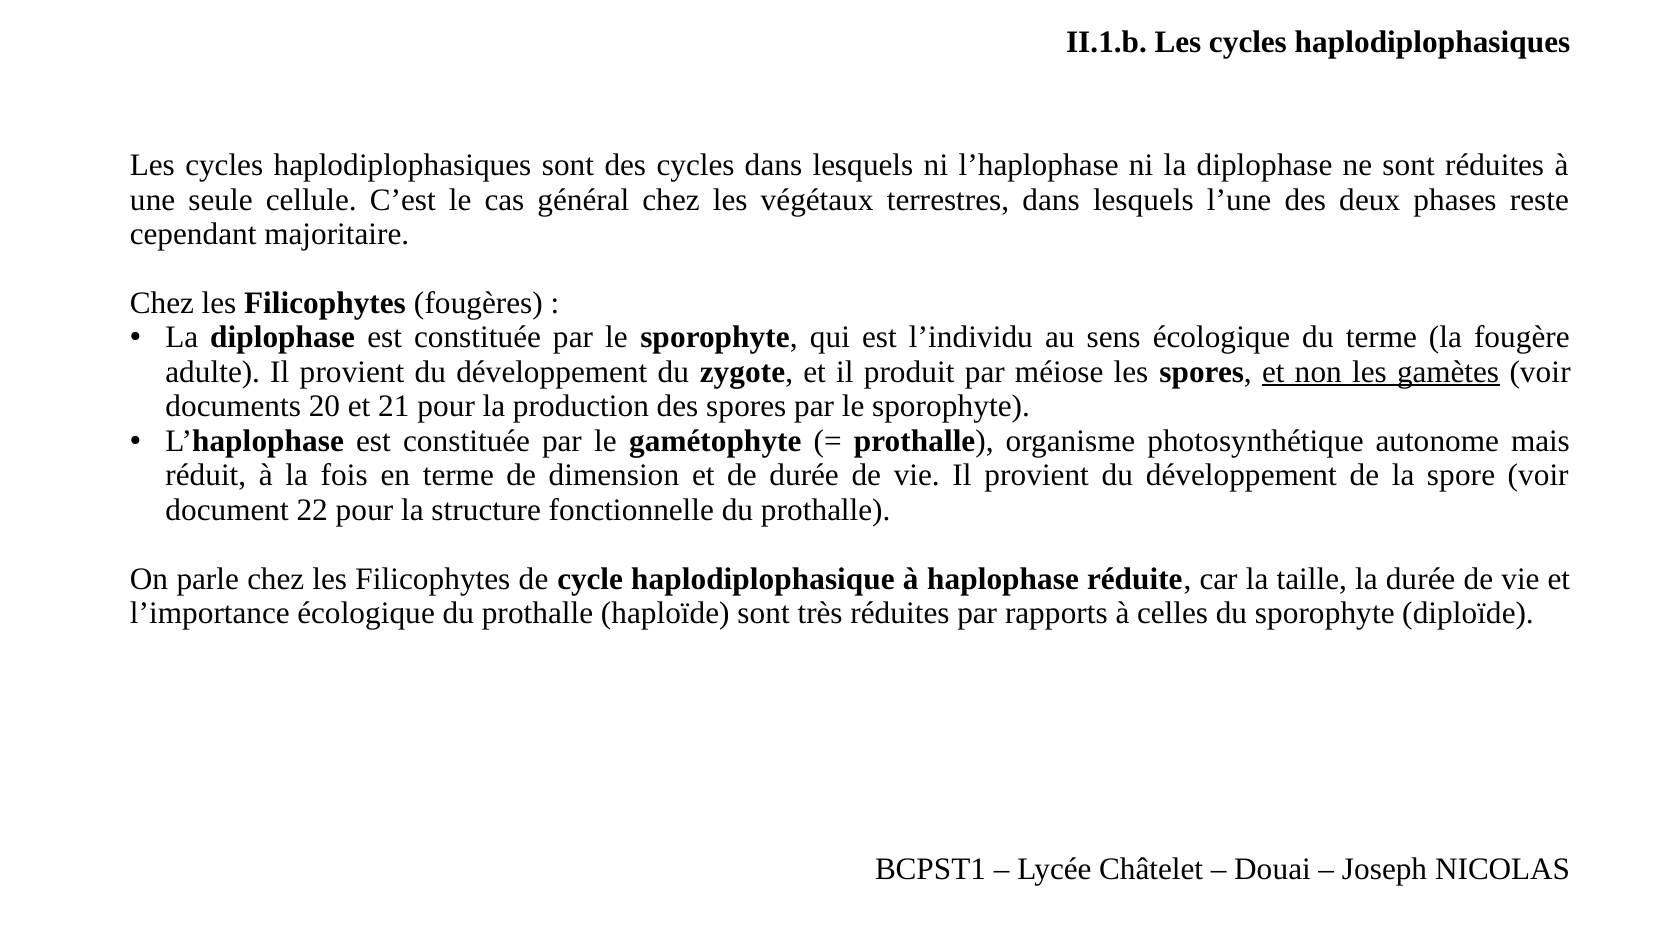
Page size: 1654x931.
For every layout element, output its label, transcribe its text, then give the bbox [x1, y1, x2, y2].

text_box Les cycles haplodiplophasiques sont des cycles dans lesquels ni l’haplophase ni la diplophase ne sont réduites à une seule cellule. C’est le cas général chez les végétaux terrestres, dans lesquels l’une des deux phases reste cependant majoritaire. Chez les Filicophytes (fougères) : La diplophase est constituée par le sporophyte, qui est l’individu au sens écologique du terme (la fougère adulte). Il provient du développement du zygote, et il produit par méiose les spores, et non les gamètes (voir documents 20 et 21 pour la production des spores par le sporophyte). L’haplophase est constituée par le gamétophyte (= prothalle), organisme photosynthétique autonome mais réduit, à la fois en terme de dimension et de durée de vie. Il provient du développement de la spore (voir document 22 pour la structure fonctionnelle du prothalle). On parle chez les Filicophytes de cycle haplodiplophasique à haplophase réduite, car la taille, la durée de vie et l’importance écologique du prothalle (haploïde) sont très réduites par rapports à celles du sporophyte (diploïde). [129, 147, 1571, 867]
text_box II.1.b. Les cycles haplodiplophasiques [165, 5, 1572, 78]
text_box BCPST1 – Lycée Châtelet – Douai – Joseph NICOLAS [637, 867, 1571, 905]
